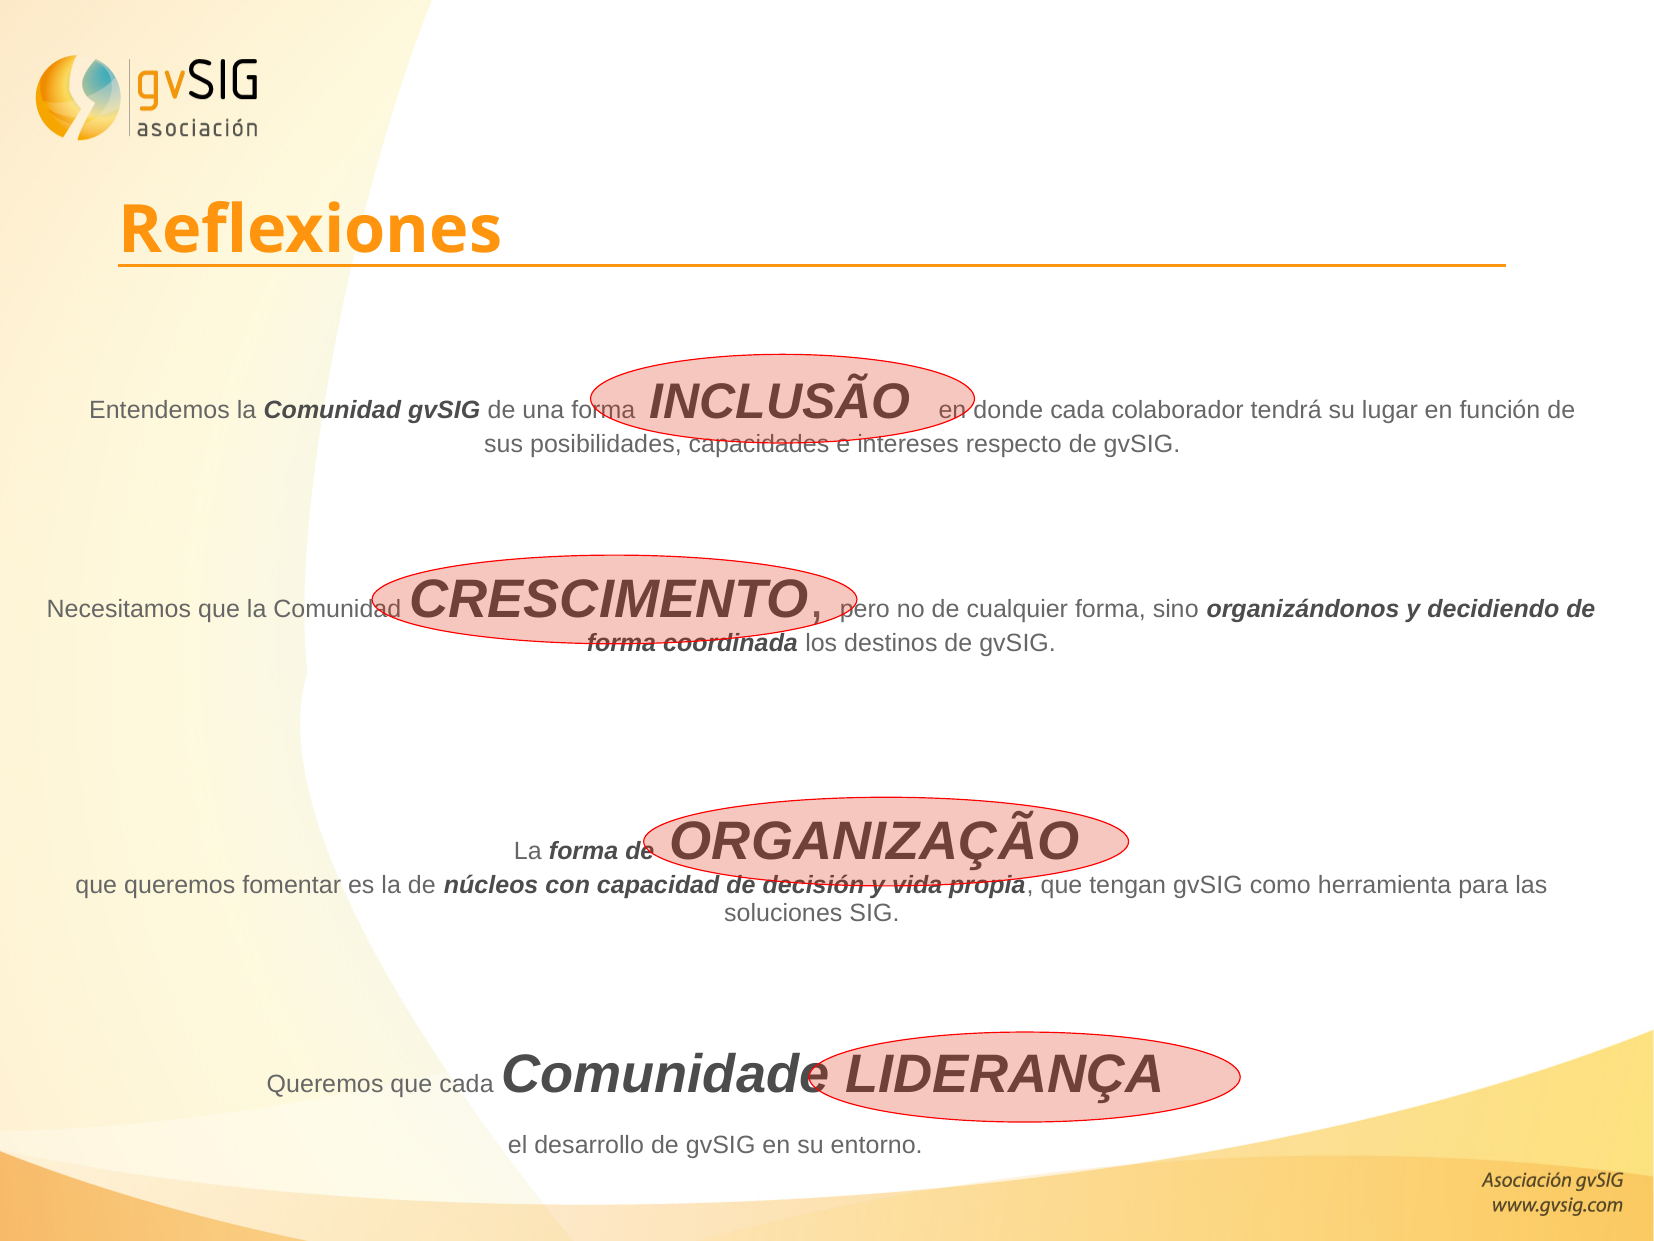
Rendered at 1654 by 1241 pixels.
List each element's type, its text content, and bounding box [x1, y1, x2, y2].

text_box [372, 555, 857, 644]
text_box Necesitamos que la Comunidad CRESCIMENTO, pero no de cualquier forma, sino organizándonos y decidiendo de forma coordinada los destinos de gvSIG. [19, 561, 1625, 774]
title Reflexiones [118, 177, 1607, 276]
picture [0, 0, 1654, 1241]
text_box [643, 797, 1129, 886]
text_box La forma de ORGANIZAÇÃO que queremos fomentar es la de núcleos con capacidad de decisión y vida propia, que tengan gvSIG como herramienta para las soluciones SIG. [0, 803, 1625, 1010]
text_box Queremos que cada Comunidade LIDERANÇA el desarrollo de gvSIG en su entorno. [118, 1036, 1329, 1182]
text_box [590, 354, 975, 443]
text_box [809, 1032, 1241, 1123]
text_box Entendemos la Comunidad gvSIG de una forma INCLUSÃO en donde cada colaborador tendrá su lugar en función de sus posibilidades, capacidades e intereses respecto de gvSIG. [65, 366, 1601, 537]
